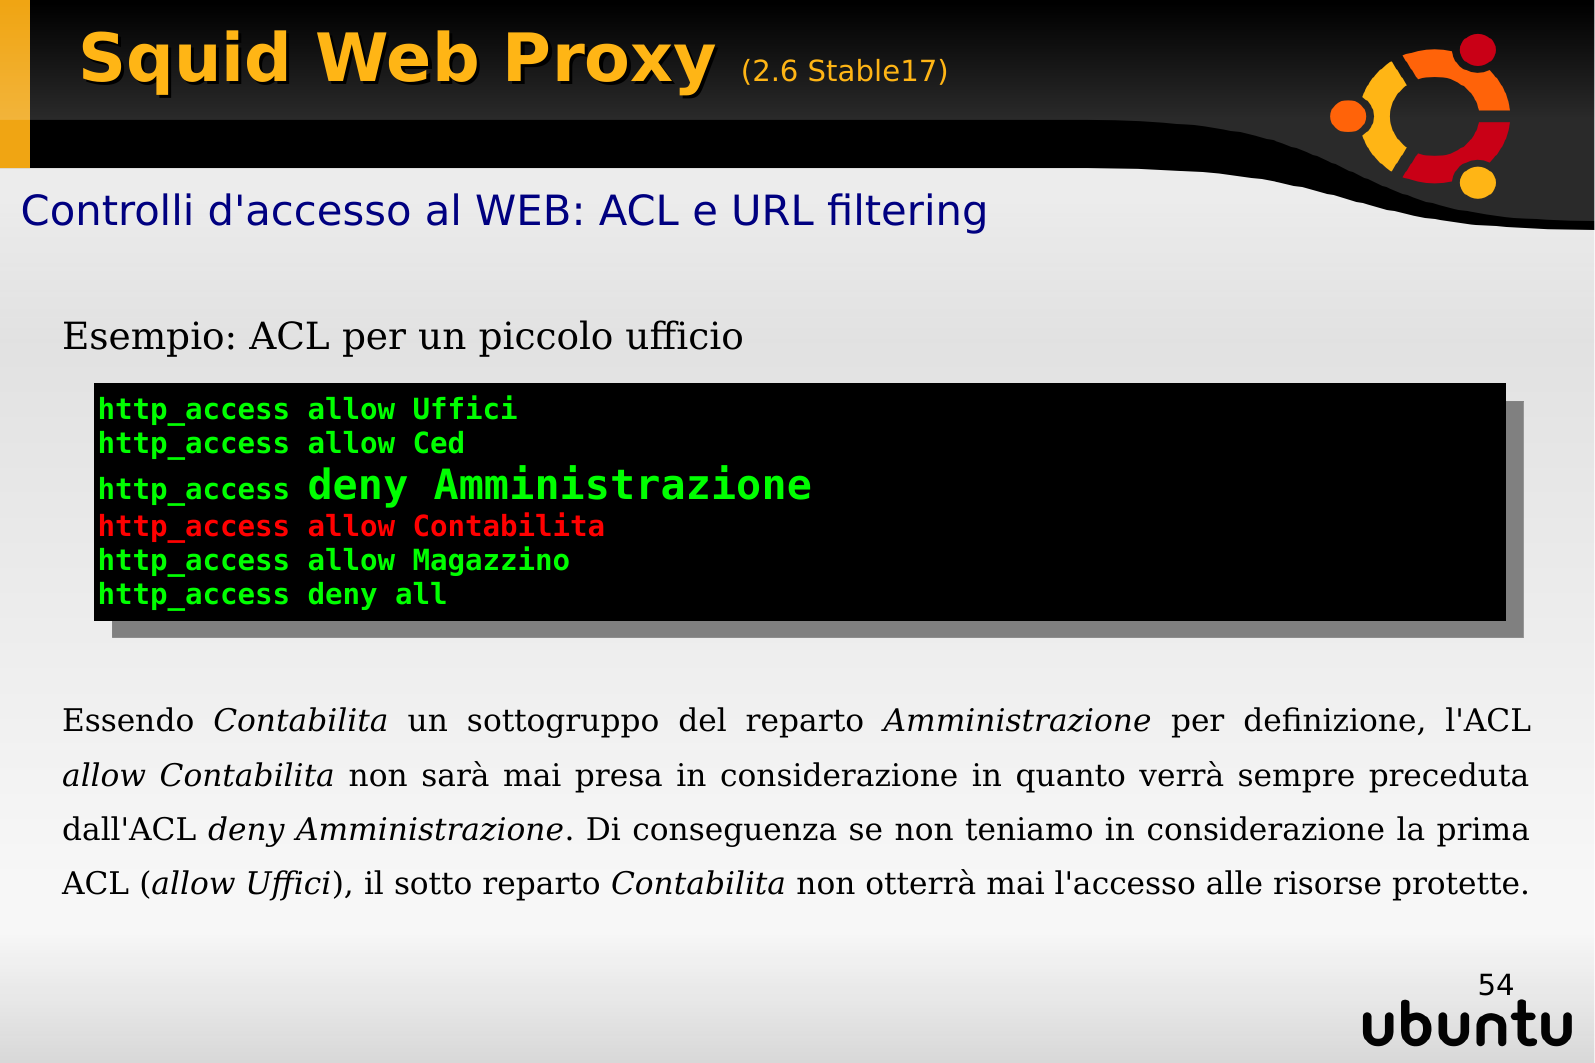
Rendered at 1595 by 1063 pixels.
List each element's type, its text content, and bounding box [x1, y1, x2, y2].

text_box Controlli d'accesso al WEB: ACL e URL filtering [17, 178, 1554, 243]
text_box Squid Web Proxy (2.6 Stable17) [23, 11, 1004, 105]
text_box http_access allow Uffici http_access allow Ced http_access deny Amministrazione http_access allow Contabilita http_access allow Magazzino http_access deny all [94, 383, 1506, 621]
text_box Esempio: ACL per un piccolo ufficio Essendo Contabilita un sottogruppo del reparto Amministrazione per definizione, l'ACL allow Contabilita non sarà mai presa in considerazione in quanto verrà sempre preceduta dall'ACL deny Amministrazione. Di conseguenza se non teniamo in considerazione la prima ACL (allow Uffici), il sotto reparto Contabilita non otterrà mai l'accesso alle risorse protette. [59, 285, 1536, 1034]
picture [0, 0, 1595, 1063]
